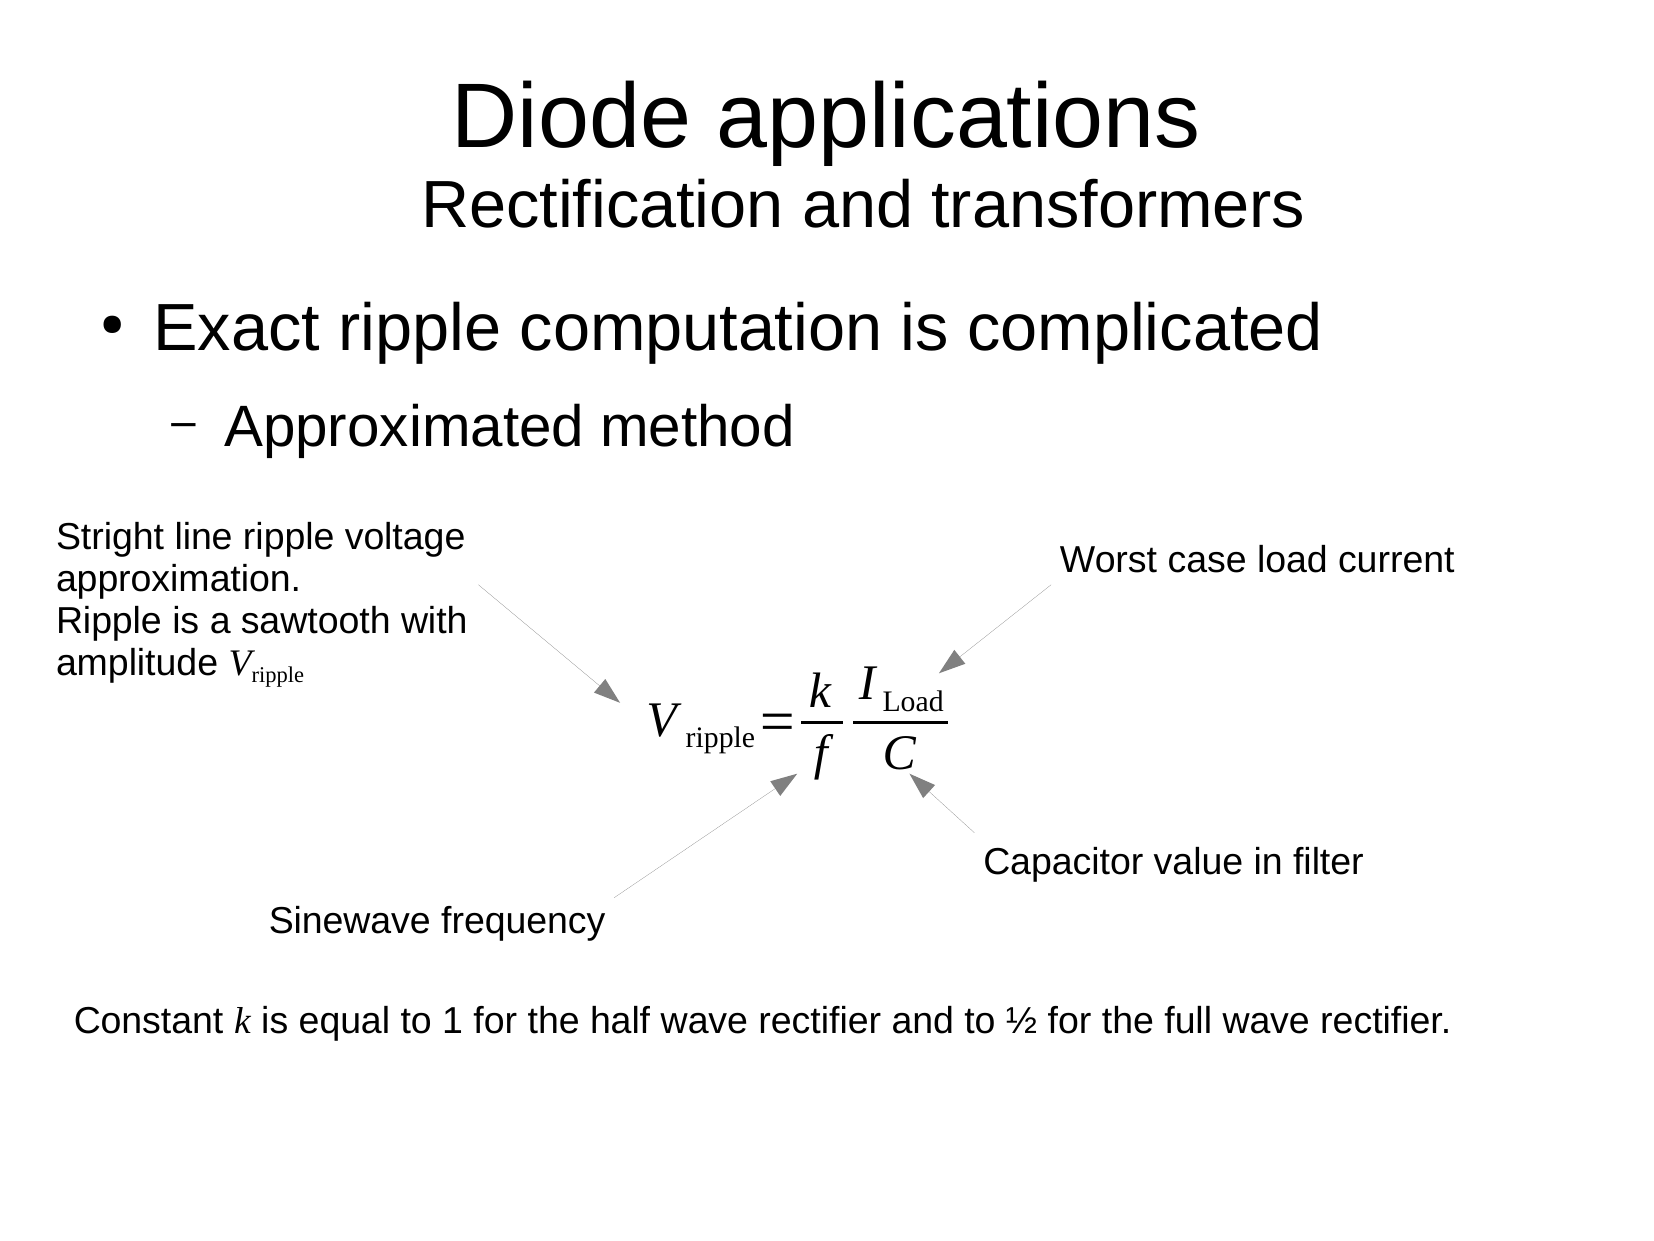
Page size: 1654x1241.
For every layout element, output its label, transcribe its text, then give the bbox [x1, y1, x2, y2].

text_box Constant k is equal to 1 for the half wave rectifier and to ½ for the full wave rectifier. [59, 992, 1595, 1049]
list Exact ripple computation is complicated Approximated method [82, 289, 1571, 467]
chart [640, 655, 957, 781]
text_box Sinewave frequency [253, 891, 620, 949]
text_box Stright line ripple voltage approximation. Ripple is a sawtooth with amplitude Vripple [41, 507, 556, 695]
title Diode applications Rectification and transformers [82, 49, 1571, 257]
text_box Worst case load current [1045, 531, 1470, 589]
text_box Capacitor value in filter [968, 832, 1379, 890]
